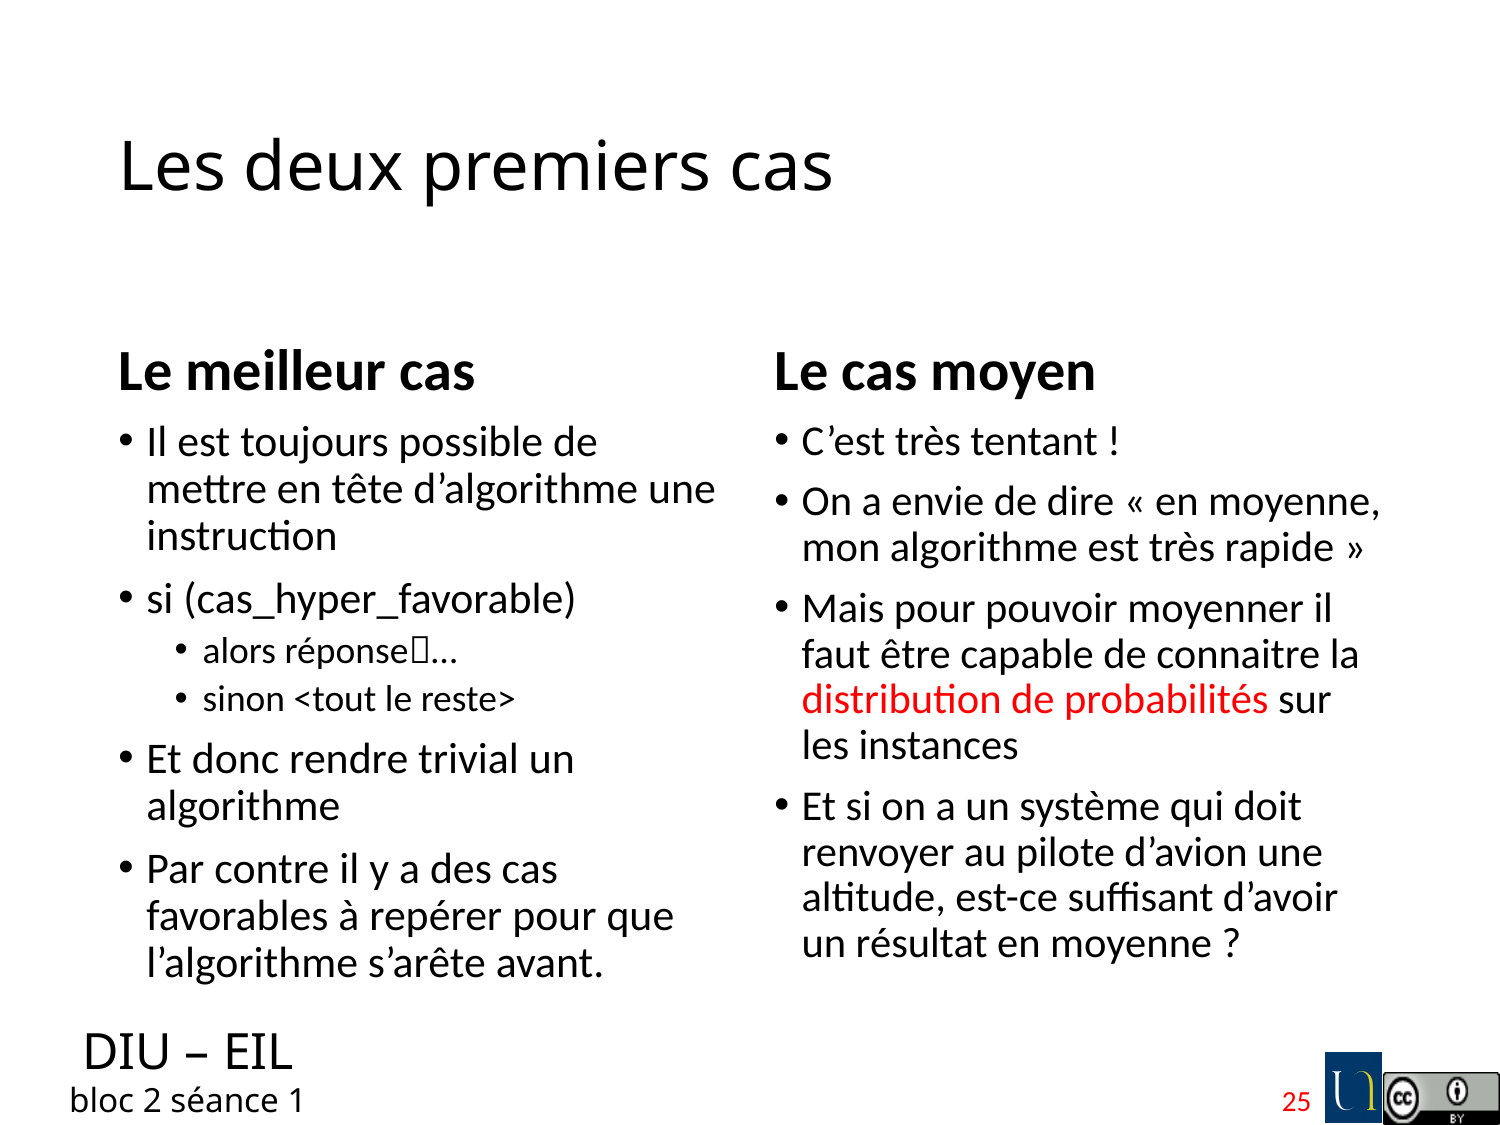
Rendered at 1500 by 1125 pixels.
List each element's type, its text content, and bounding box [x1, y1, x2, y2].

title Les deux premiers cas [103, 59, 1398, 278]
list Le meilleur cas [103, 275, 738, 410]
list C’est très tentant ! On a envie de dire « en moyenne, mon algorithme est très rapide » Mais pour pouvoir moyenner il faut être capable de connaitre la distribution de probabilités sur les instances Et si on a un système qui doit renvoyer au pilote d’avion une altitude, est-ce suffisant d’avoir un résultat en moyenne ? [759, 410, 1398, 1016]
picture [1383, 1072, 1500, 1125]
picture [1325, 1052, 1382, 1123]
list Il est toujours possible de mettre en tête d’algorithme une instruction si (cas_hyper_favorable) alors réponse… sinon <tout le reste> Et donc rendre trivial un algorithme Par contre il y a des cas favorables à repérer pour que l’algorithme s’arête avant. [103, 410, 738, 1016]
list Le cas moyen [759, 275, 1398, 410]
slide_number <numéro> [1240, 1070, 1327, 1125]
